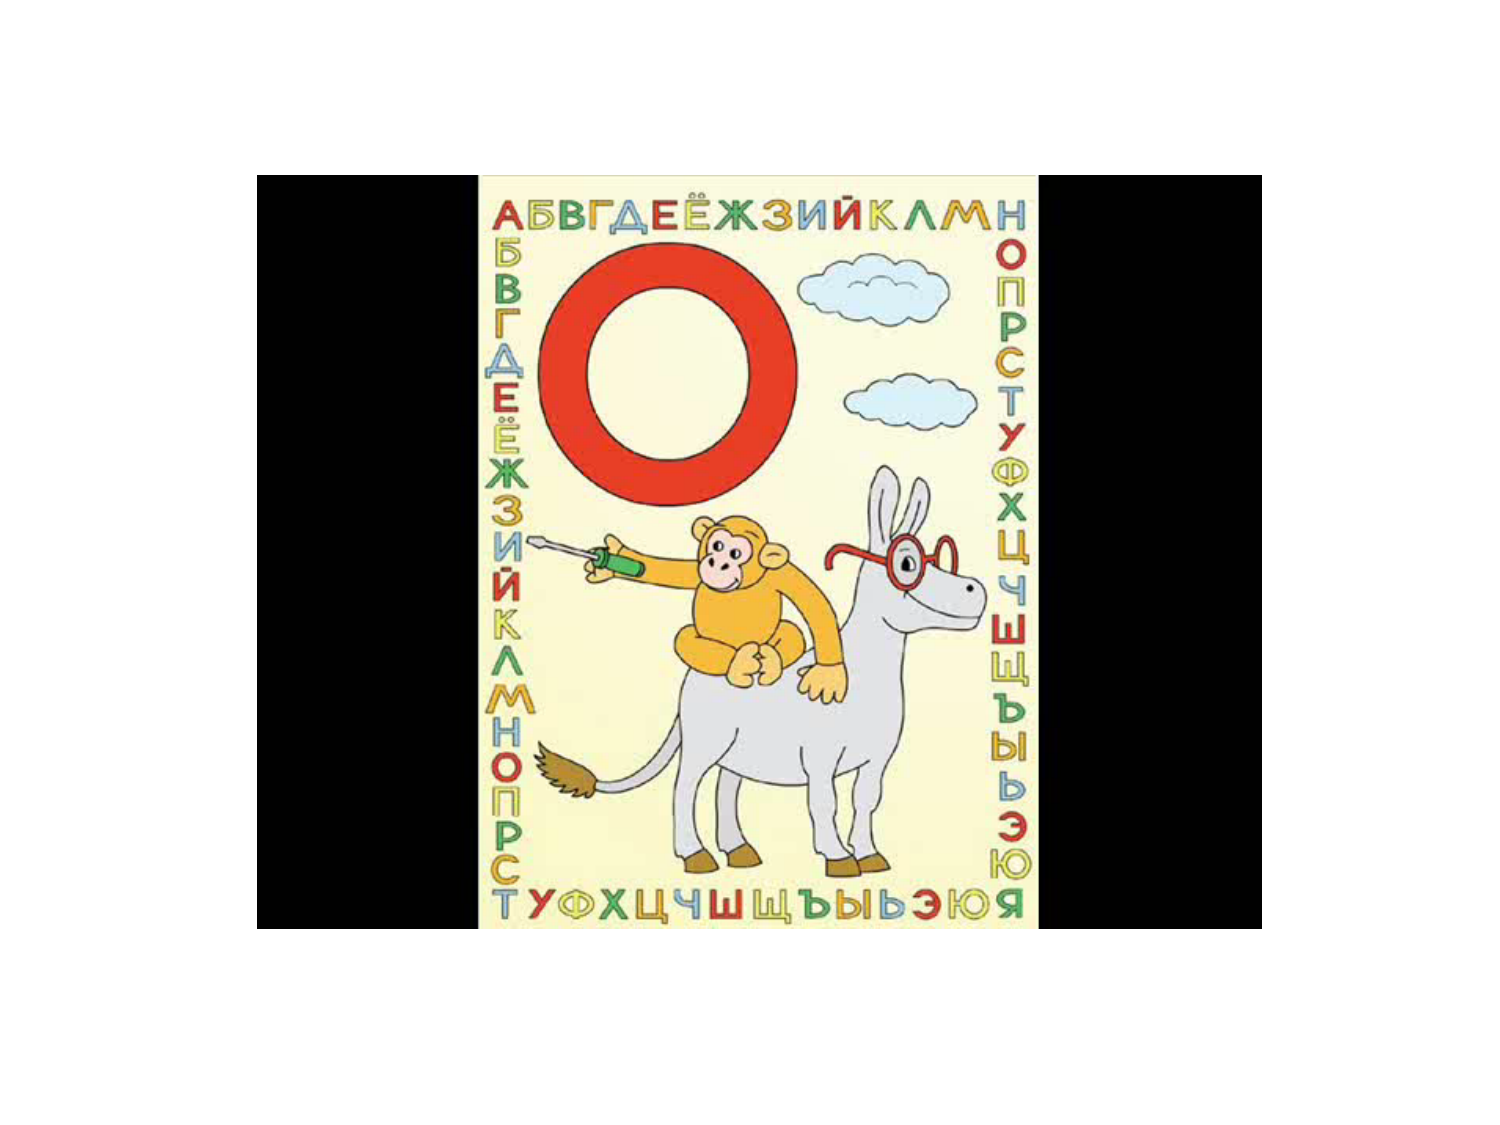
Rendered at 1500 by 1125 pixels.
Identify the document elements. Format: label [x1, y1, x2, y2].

picture [257, 175, 1262, 929]
